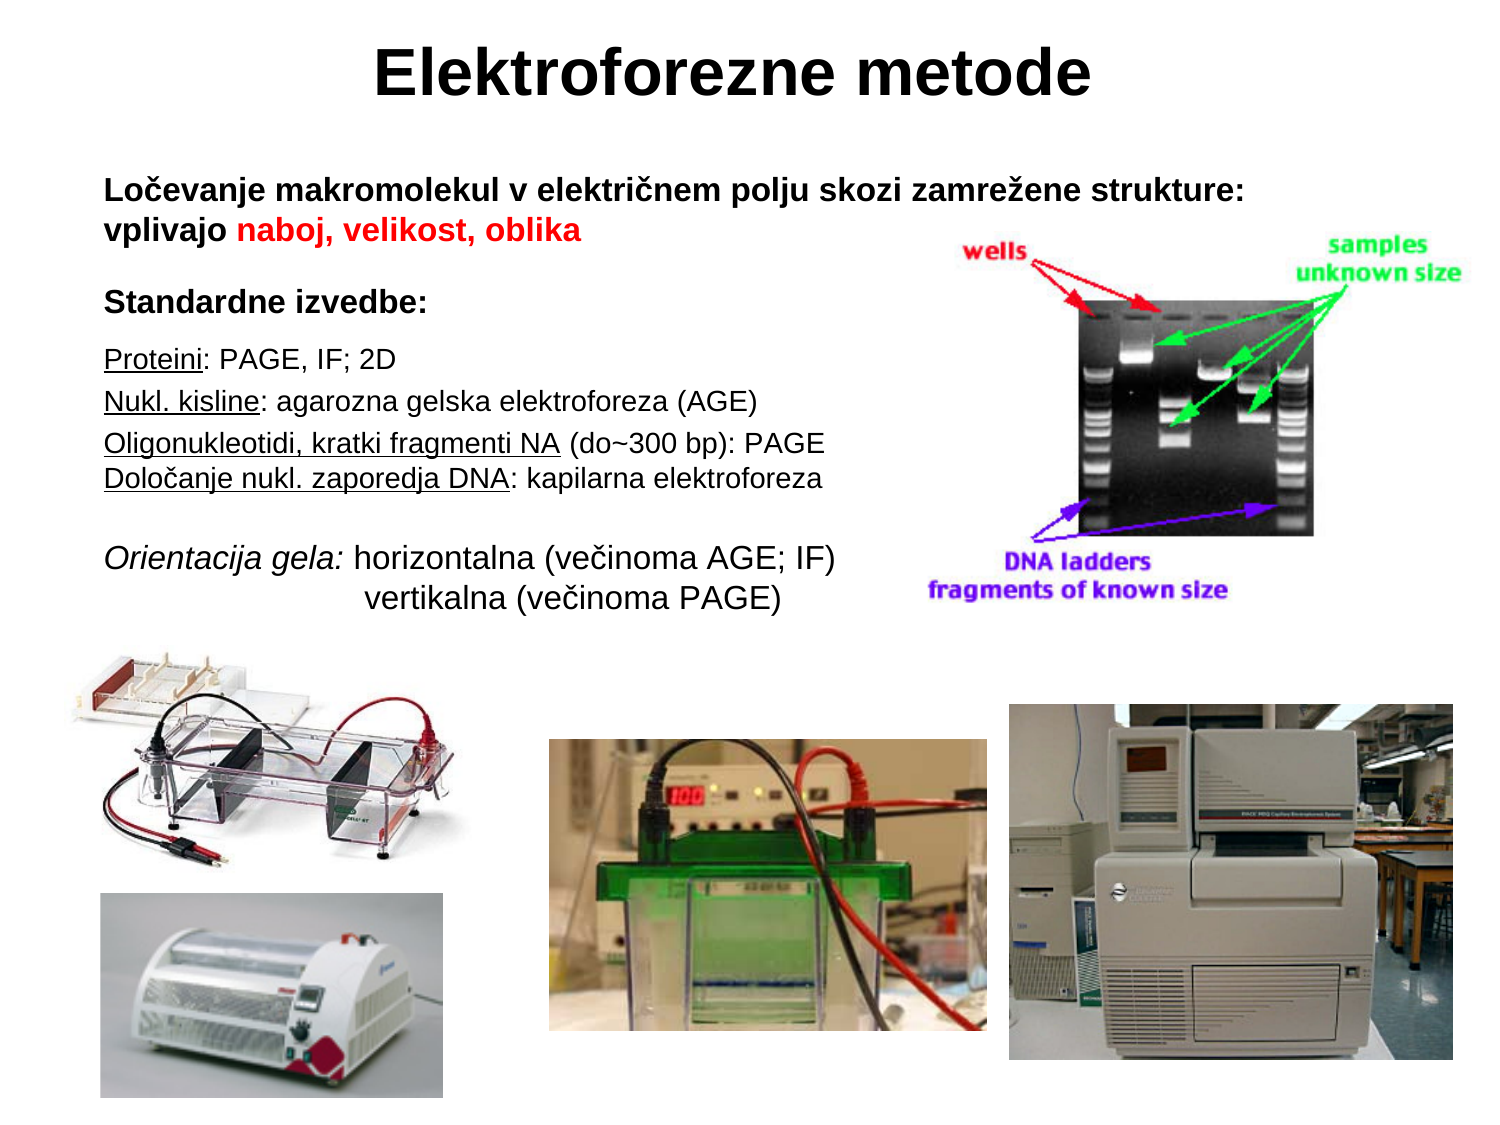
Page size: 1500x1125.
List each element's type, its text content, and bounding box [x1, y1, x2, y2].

picture [549, 739, 987, 1031]
title Elektroforezne metode [99, 21, 1367, 117]
picture [100, 893, 443, 1098]
picture [915, 231, 1478, 608]
picture [64, 645, 479, 875]
picture [1009, 704, 1453, 1060]
text_box Ločevanje makromolekul v električnem polju skozi zamrežene strukture: vplivajo naboj, velikost, oblika Standardne izvedbe: Proteini: PAGE, IF; 2D Nukl. kisline: agarozna gelska elektroforeza (AGE) Oligonukleotidi, kratki fragmenti NA (do~300 bp): PAGE Določanje nukl. zaporedja DNA: kapilarna elektroforeza Orientacija gela: horizontalna (večinoma AGE; IF) vertikalna (večinoma PAGE) [88, 160, 1412, 836]
